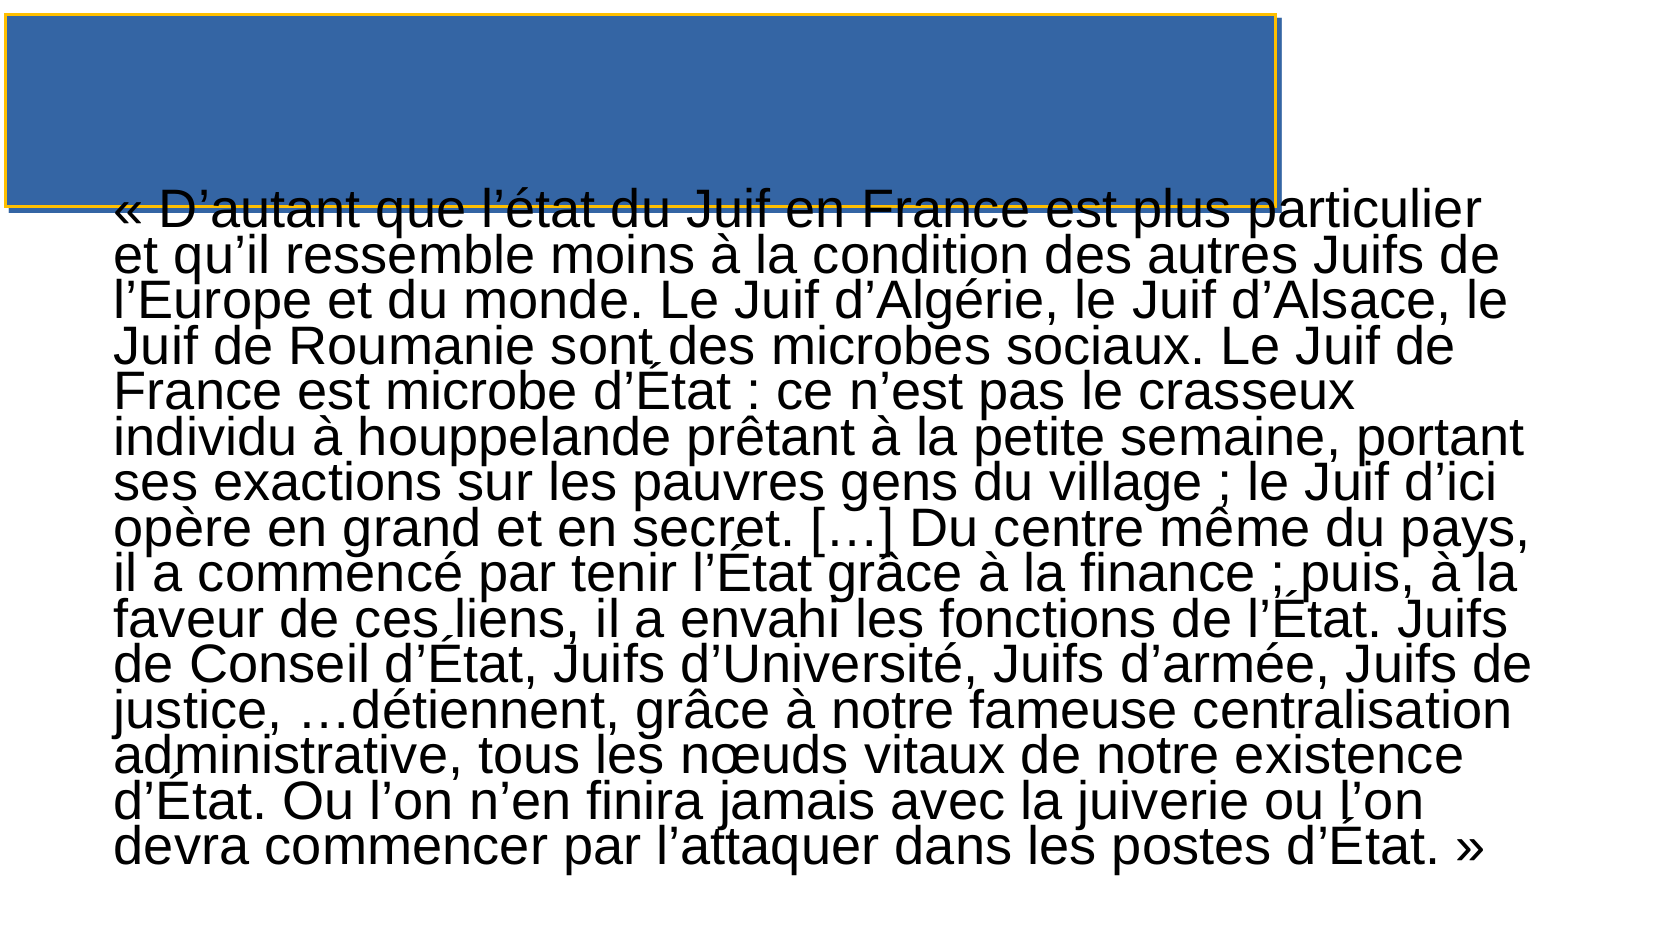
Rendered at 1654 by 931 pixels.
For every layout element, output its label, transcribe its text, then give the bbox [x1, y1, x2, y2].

list « D’autant que l’état du Juif en France est plus particulier et qu’il ressemble moins à la condition des autres Juifs de l’Europe et du monde. Le Juif d’Algérie, le Juif d’Alsace, le Juif de Roumanie sont des microbes sociaux. Le Juif de France est microbe d’État : ce n’est pas le crasseux individu à houppelande prêtant à la petite semaine, portant ses exactions sur les pauvres gens du village ; le Juif d’ici opère en grand et en secret. […] Du centre même du pays, il a commencé par tenir l’État grâce à la finance ; puis, à la faveur de ces liens, il a envahi les fonctions de l’État. Juifs de Conseil d’État, Juifs d’Université, Juifs d’armée, Juifs de justice, …détiennent, grâce à notre fameuse centralisation administrative, tous les nœuds vitaux de notre existence d’État. Ou l’on n’en finira jamais avec la juiverie ou l’on devra commencer par l’attaquer dans les postes d’État. » [113, 191, 1540, 931]
